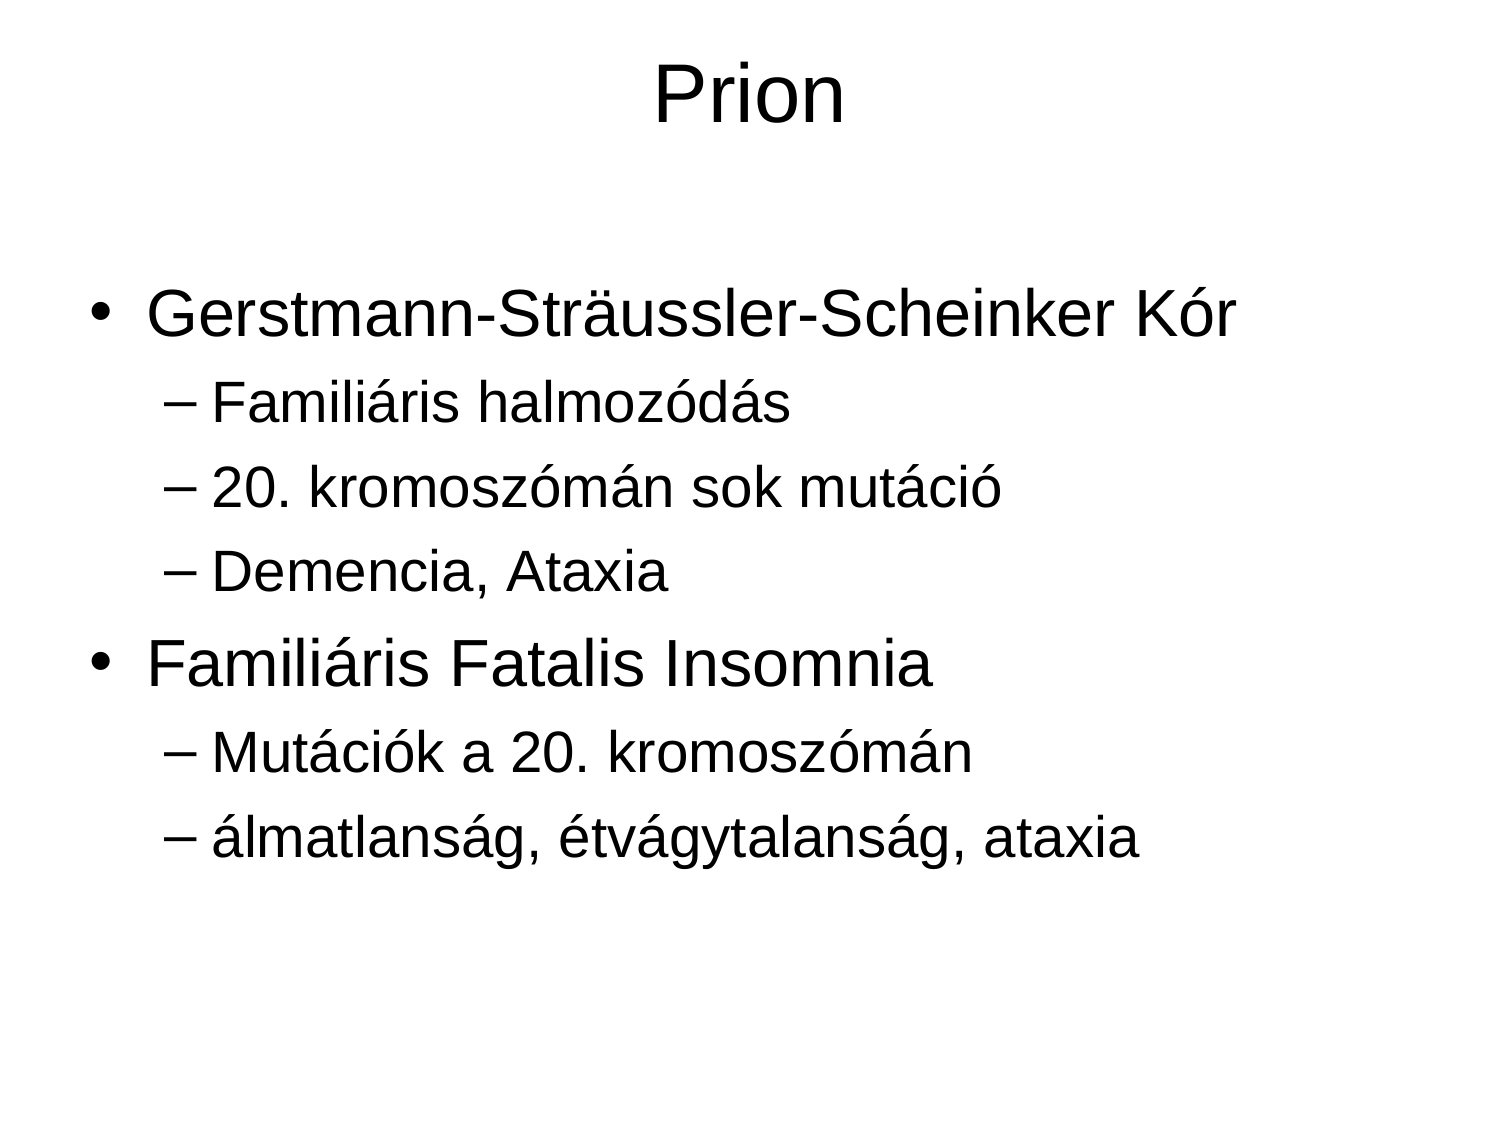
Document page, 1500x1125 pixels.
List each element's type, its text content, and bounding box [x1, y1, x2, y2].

list Gerstmann-Sträussler-Scheinker Kór Familiáris halmozódás 20. kromoszómán sok mutáció Demencia, Ataxia Familiáris Fatalis Insomnia Mutációk a 20. kromoszómán álmatlanság, étvágytalanság, ataxia [75, 262, 1426, 1005]
title Prion [75, 31, 1426, 247]
